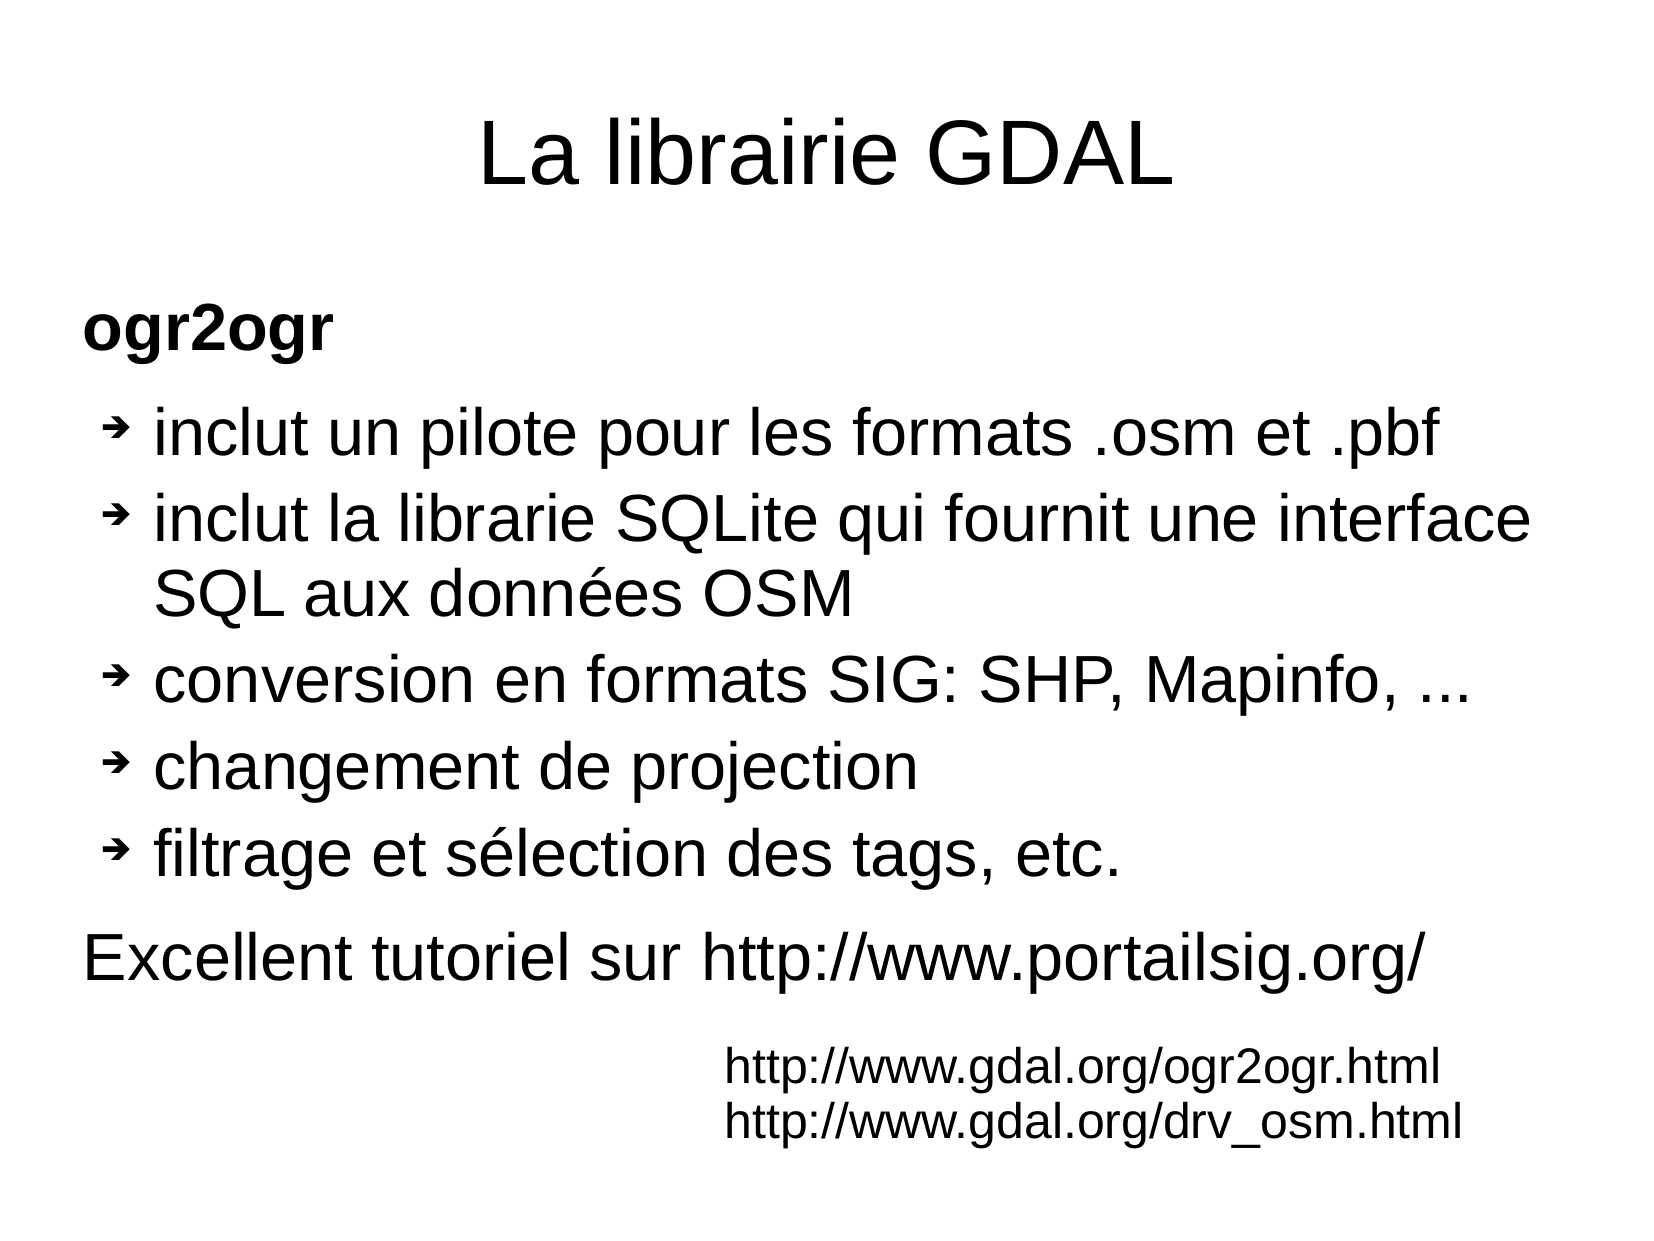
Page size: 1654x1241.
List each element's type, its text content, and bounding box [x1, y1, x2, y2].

title La librairie GDAL [82, 49, 1571, 257]
list ogr2ogr inclut un pilote pour les formats .osm et .pbf inclut la librarie SQLite qui fournit une interface SQL aux données OSM conversion en formats SIG: SHP, Mapinfo, ... changement de projection filtrage et sélection des tags, etc. Excellent tutoriel sur http://www.portailsig.org/ [82, 290, 1571, 995]
text_box http://www.gdal.org/ogr2ogr.html http://www.gdal.org/drv_osm.html [709, 1030, 1533, 1166]
